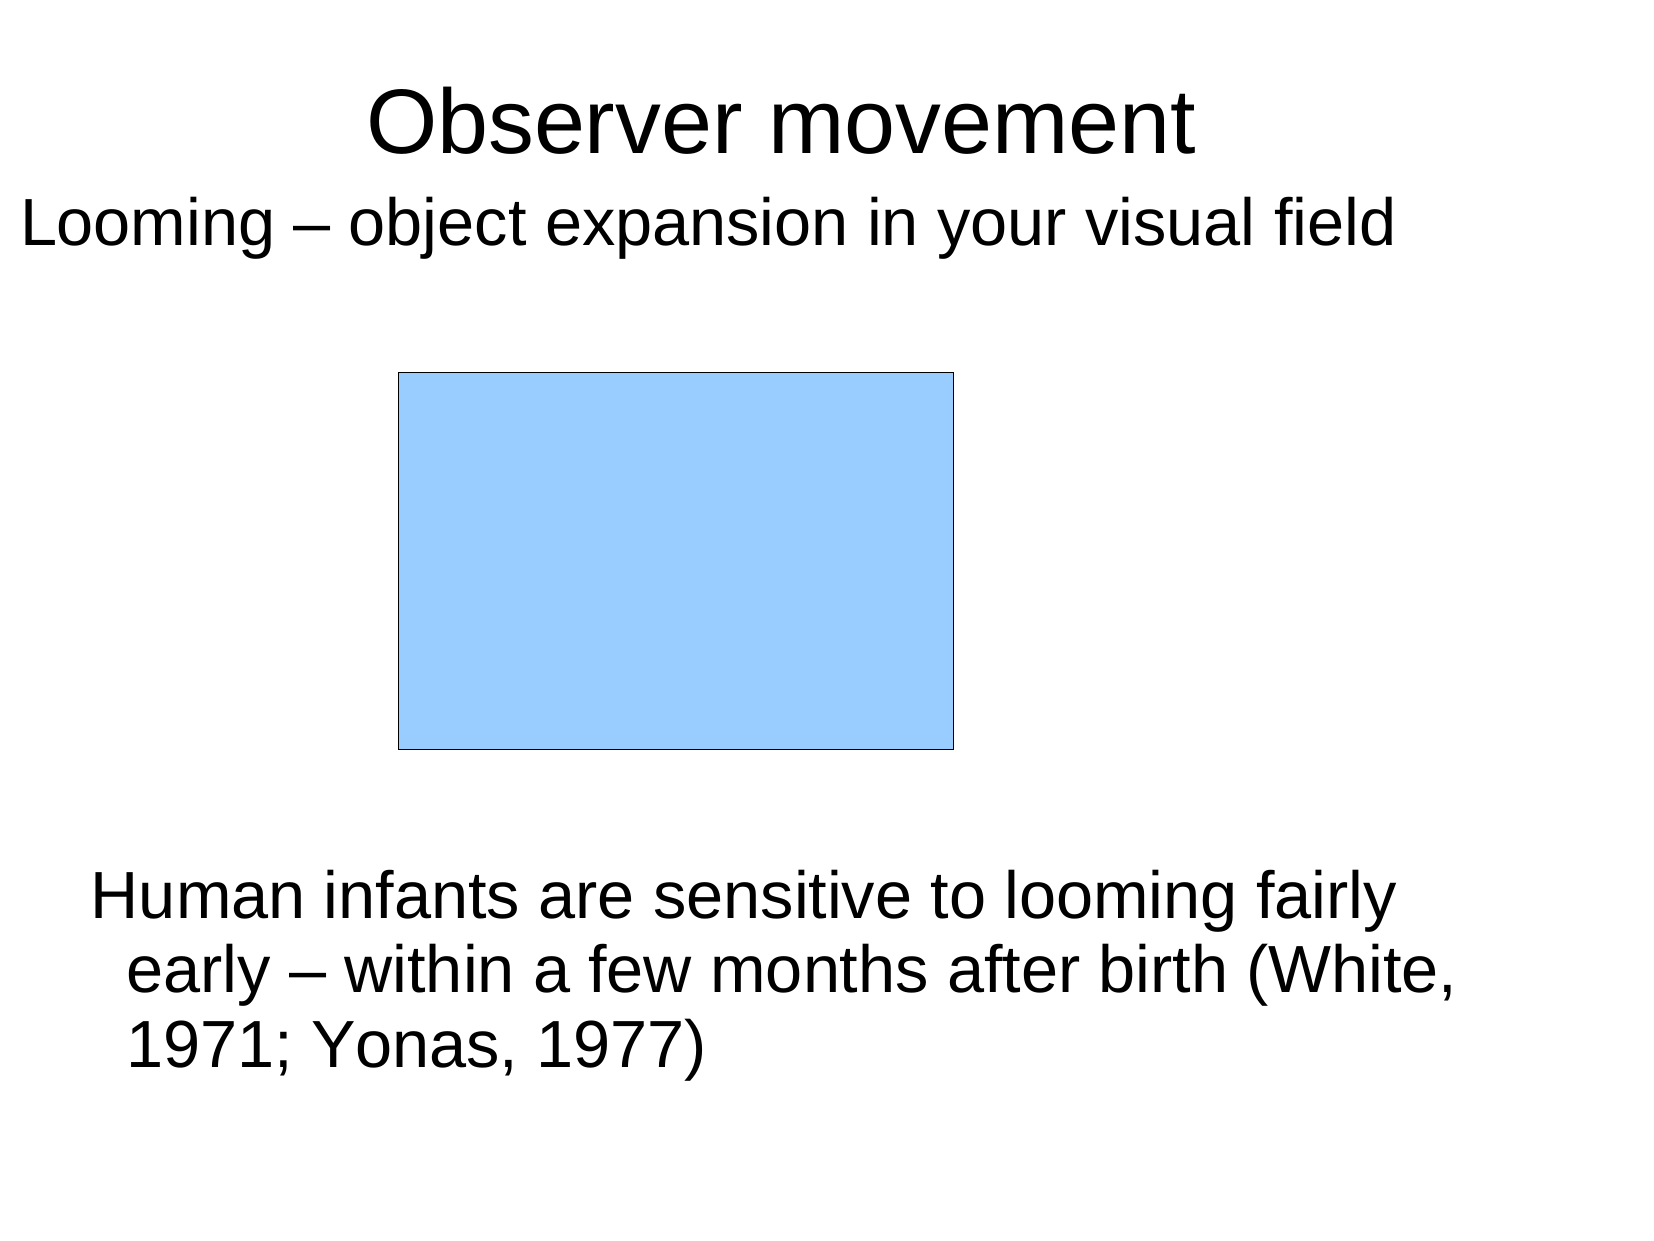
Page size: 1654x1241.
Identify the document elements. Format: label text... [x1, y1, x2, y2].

title Observer movement [37, 17, 1526, 226]
text_box Looming – object expansion in your visual field Human infants are sensitive to looming fairly early – within a few months after birth (White, 1971; Yonas, 1977) [19, 184, 1509, 1082]
text_box [398, 372, 954, 750]
